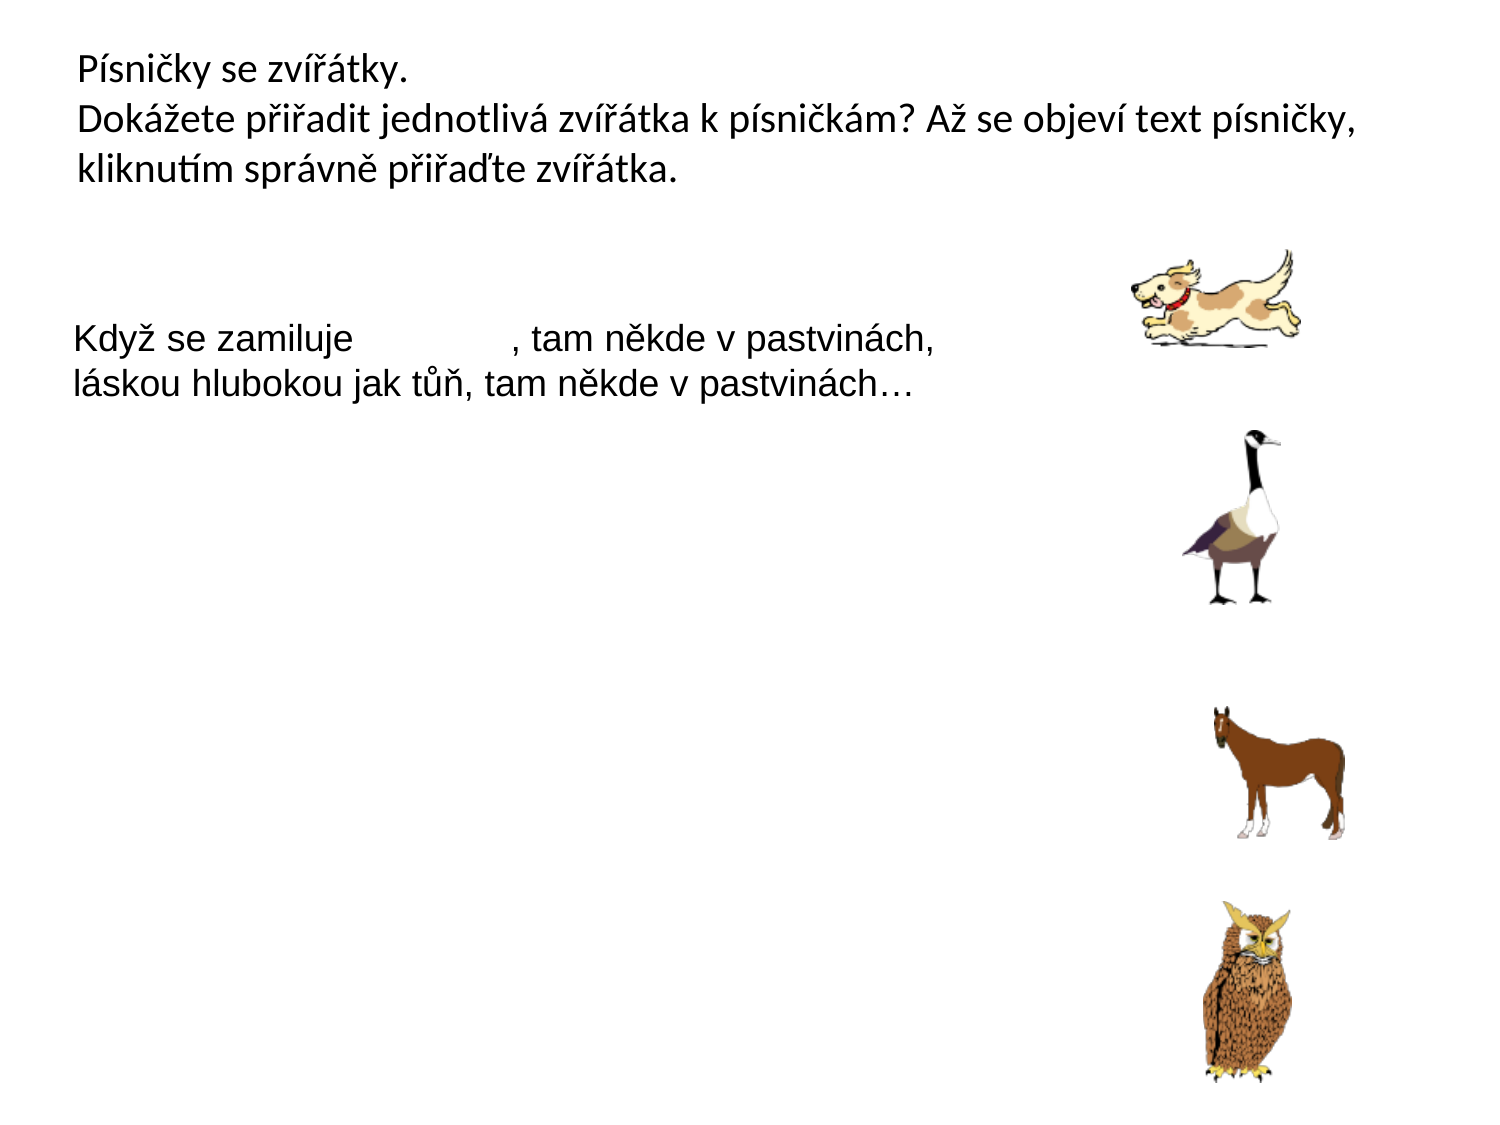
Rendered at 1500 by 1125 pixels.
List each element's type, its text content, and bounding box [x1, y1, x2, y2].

picture [1214, 706, 1345, 840]
picture [1182, 430, 1281, 605]
picture [1131, 249, 1301, 348]
text_box Když se zamiluje , tam někde v pastvinách, láskou hlubokou jak tůň, tam někde v pastvinách… [5, 305, 952, 412]
text_box Písničky se zvířátky. Dokážete přiřadit jednotlivá zvířátka k písničkám? Až se objeví text písničky, kliknutím správně přiřaďte zvířátka. [62, 32, 1383, 199]
picture [1203, 901, 1292, 1083]
